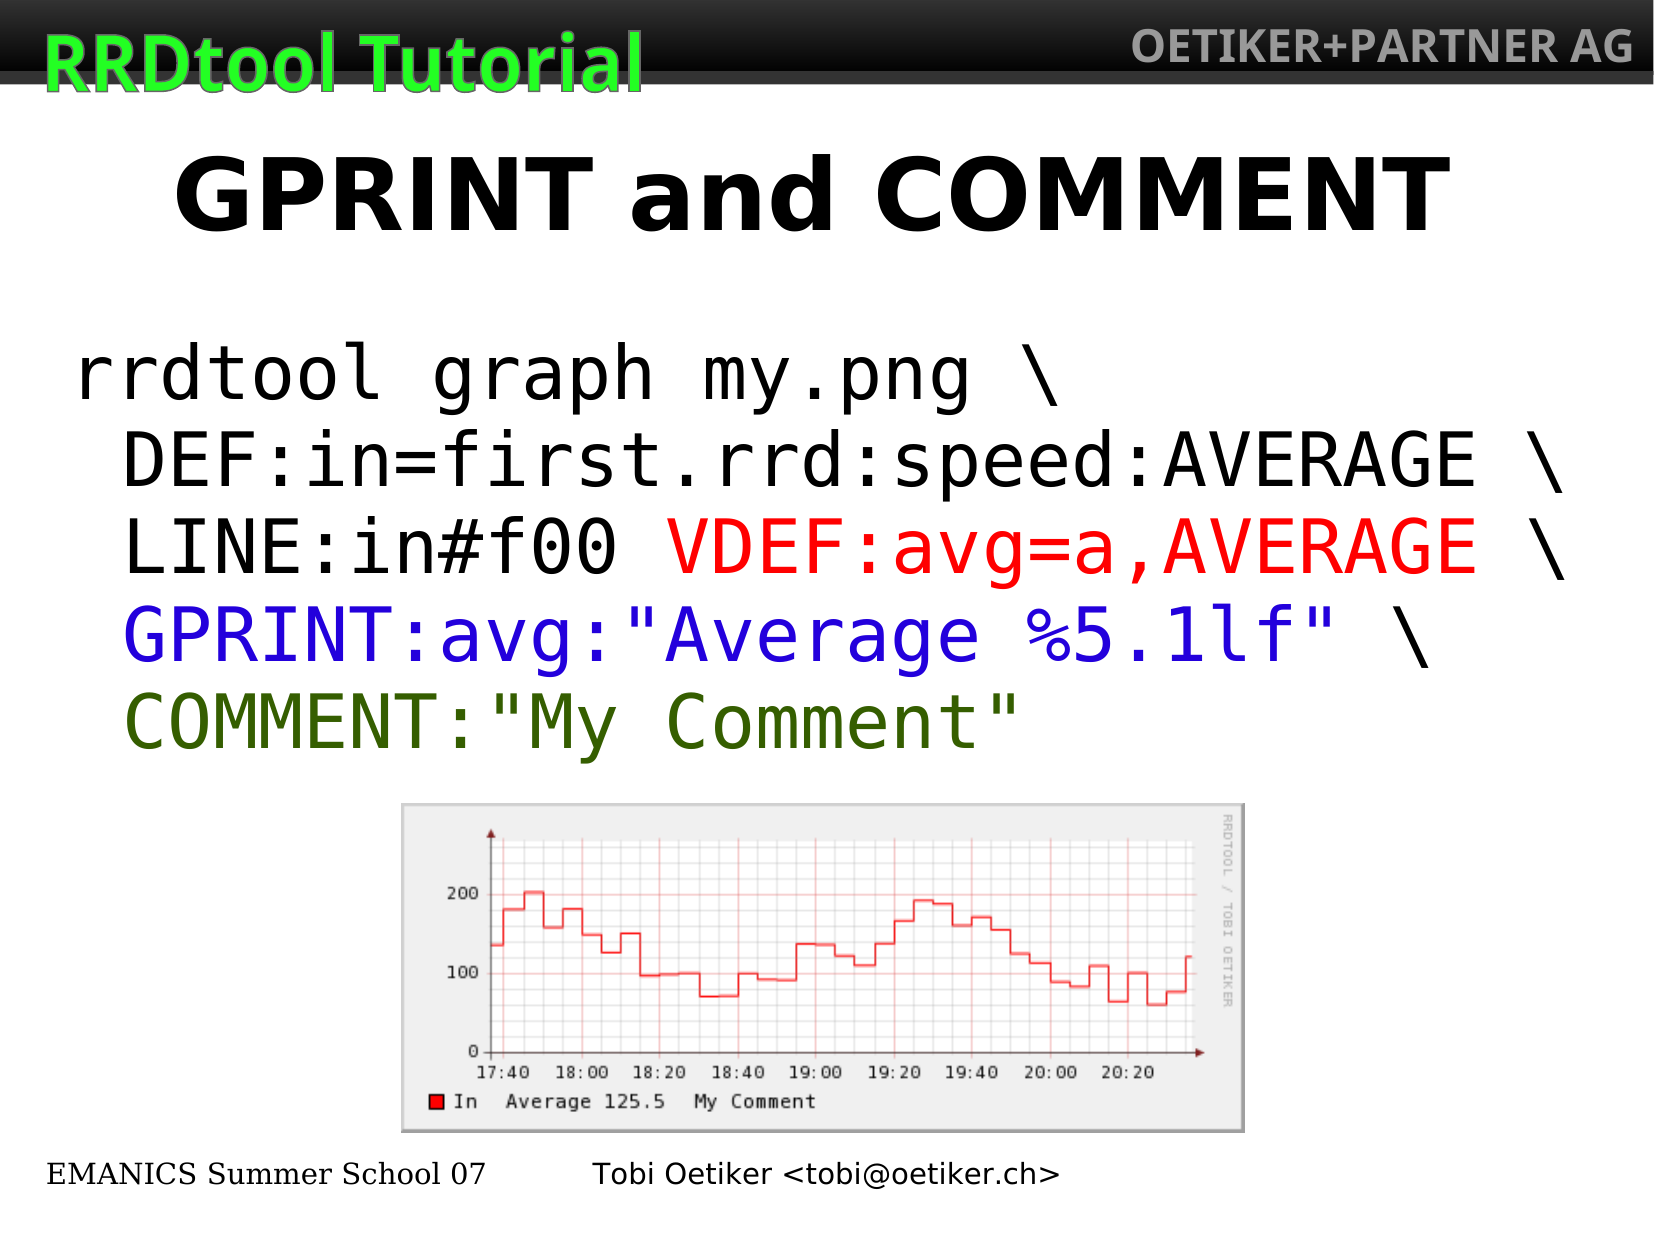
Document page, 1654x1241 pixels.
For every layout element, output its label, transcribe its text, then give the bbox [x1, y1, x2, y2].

list rrdtool graph my.png \ DEF:in=first.rrd:speed:AVERAGE \ LINE:in#f00 VDEF:avg=a,AVERAGE \ GPRINT:avg:"Average %5.1lf" \ COMMENT:"My Comment" [51, 329, 1571, 1099]
title GPRINT and COMMENT [43, 137, 1582, 287]
picture [401, 803, 1245, 1133]
